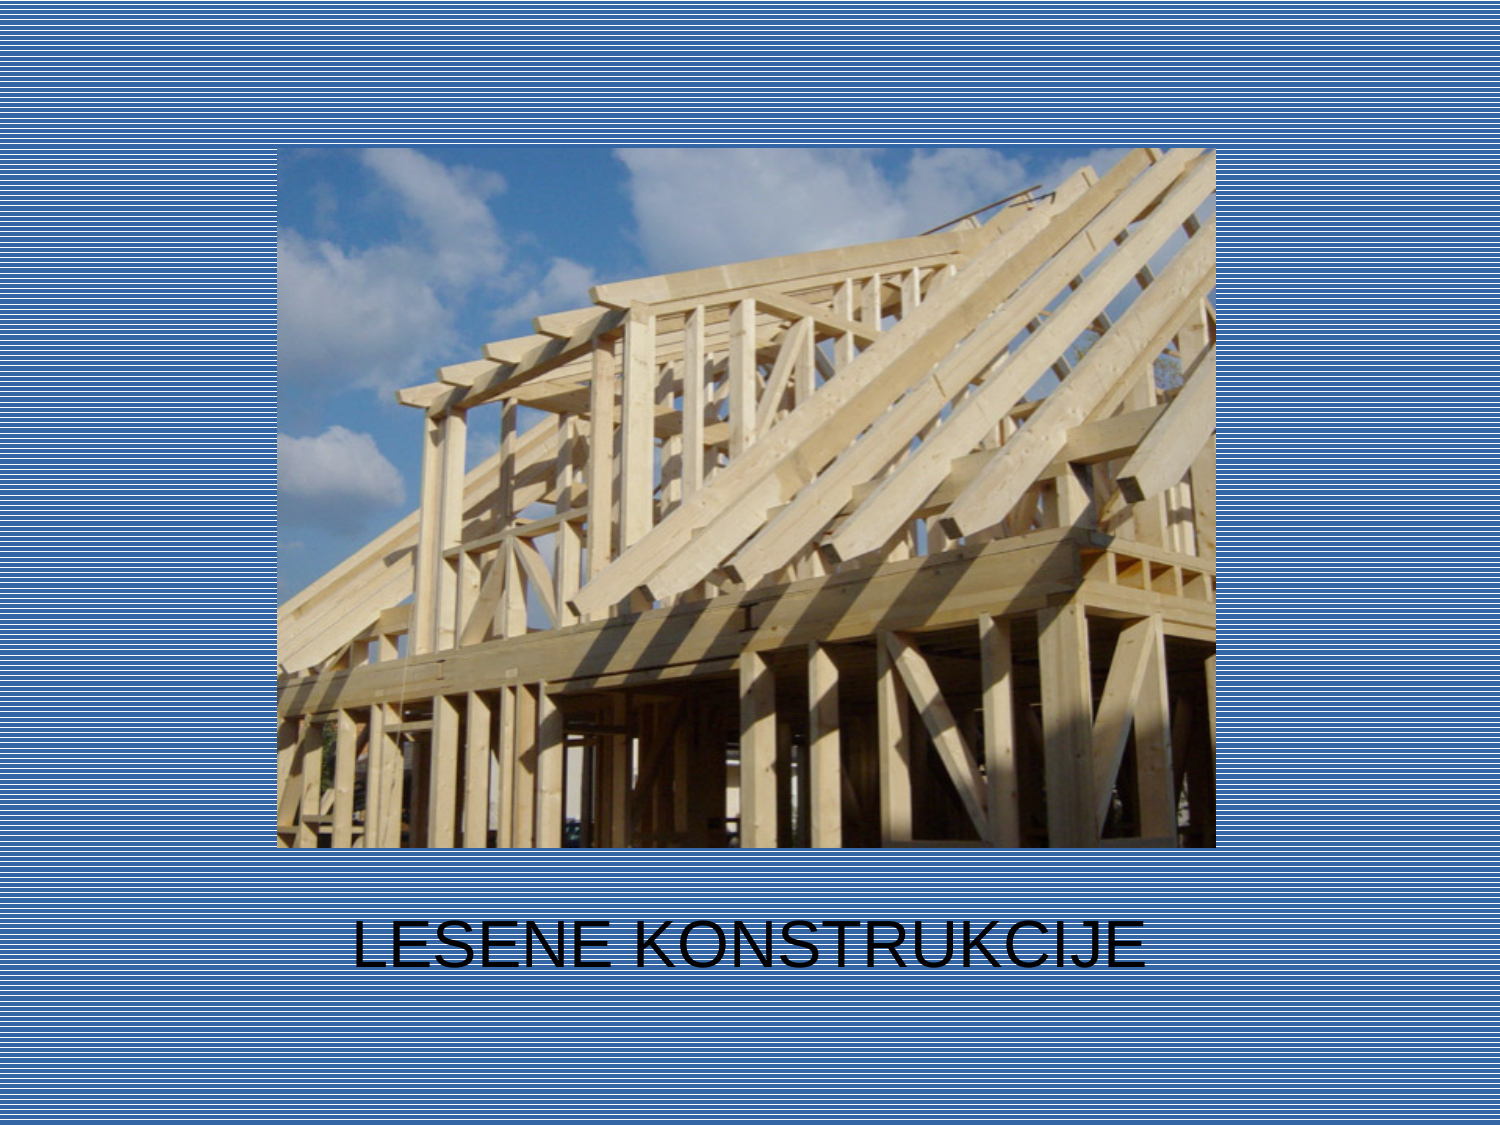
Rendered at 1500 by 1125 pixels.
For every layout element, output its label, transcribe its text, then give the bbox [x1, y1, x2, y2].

picture [277, 148, 1216, 848]
list LESENE KONSTRUKCIJE [75, 893, 1425, 1005]
